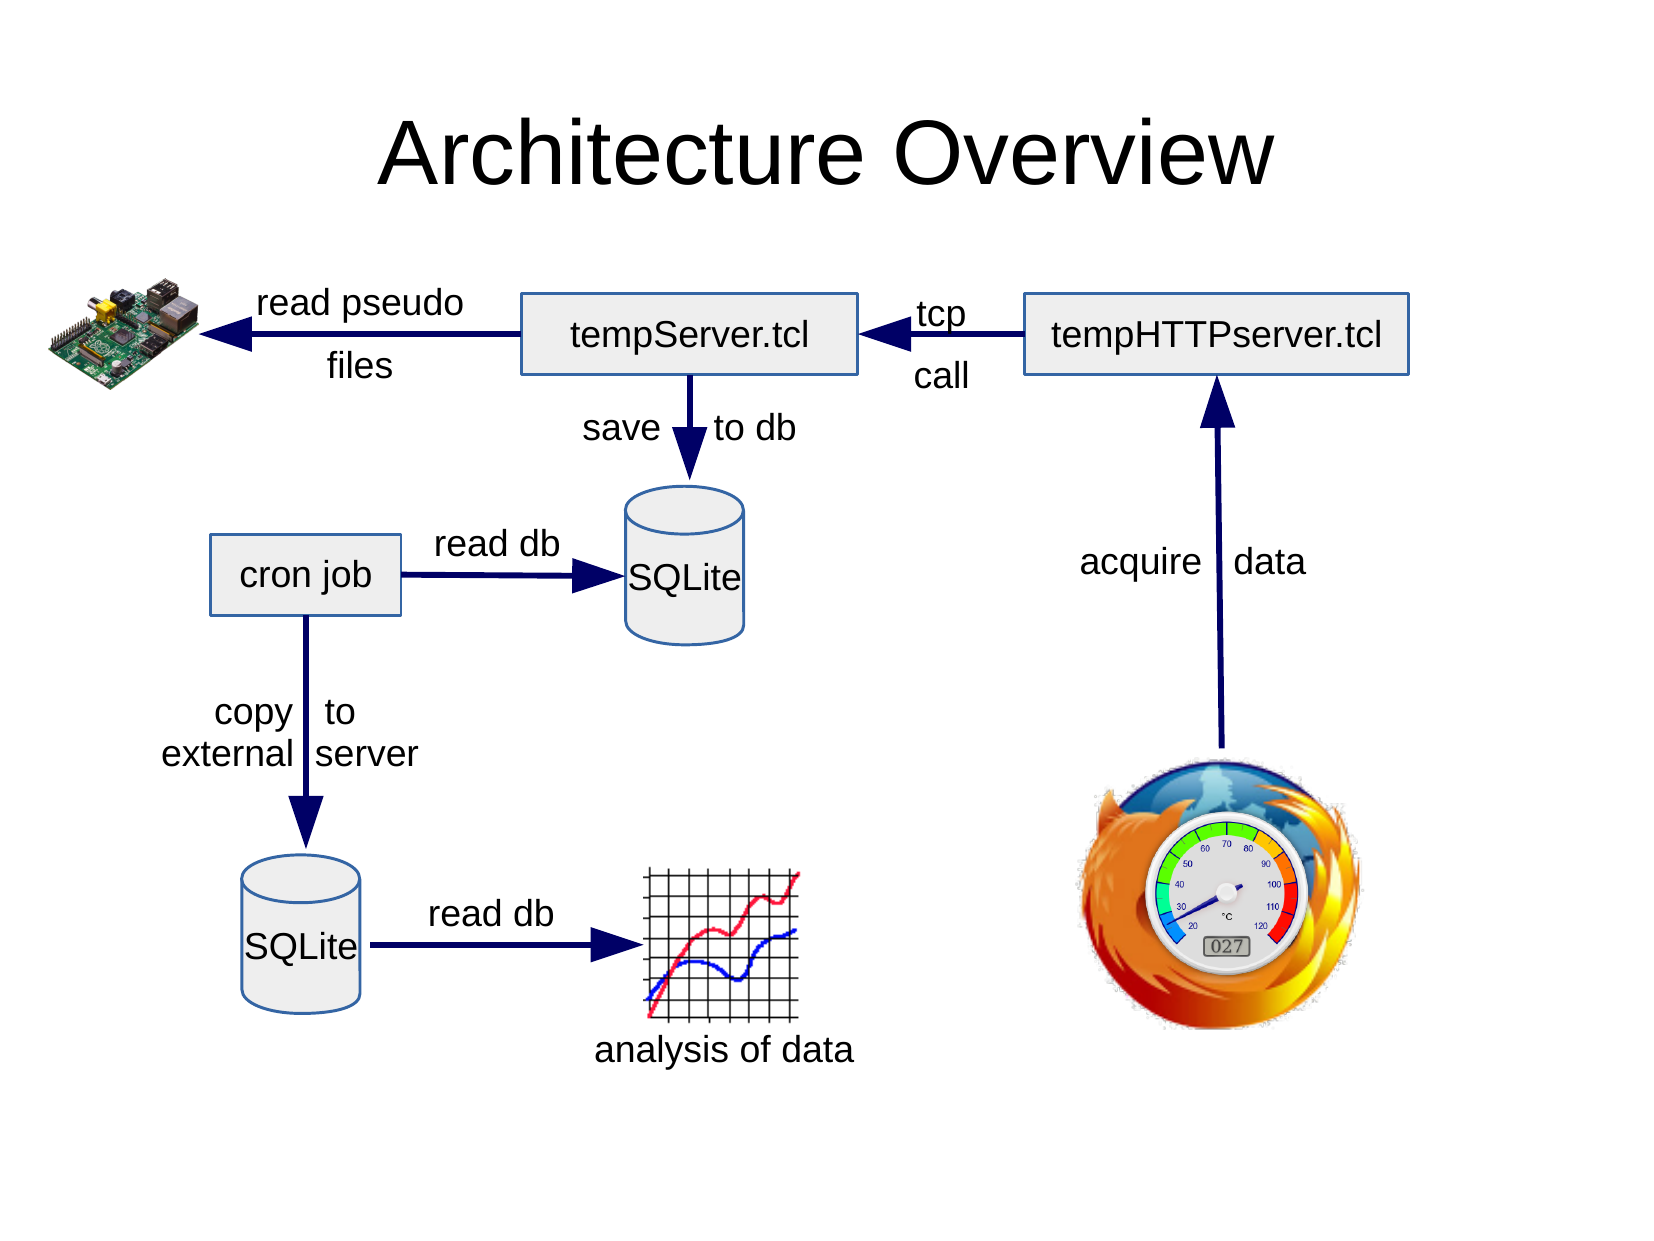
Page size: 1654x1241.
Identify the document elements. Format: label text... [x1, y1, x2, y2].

text_box tempHTTPserver.tcl [1024, 293, 1409, 375]
picture [643, 861, 805, 1028]
text_box cron job [210, 534, 401, 616]
text_box [625, 486, 744, 535]
text_box [241, 854, 360, 903]
picture [1070, 748, 1383, 1038]
picture [48, 278, 199, 390]
text_box SQLite [241, 881, 361, 1014]
title Architecture Overview [82, 49, 1571, 257]
text_box SQLite [625, 513, 744, 645]
text_box tempServer.tcl [521, 293, 858, 375]
